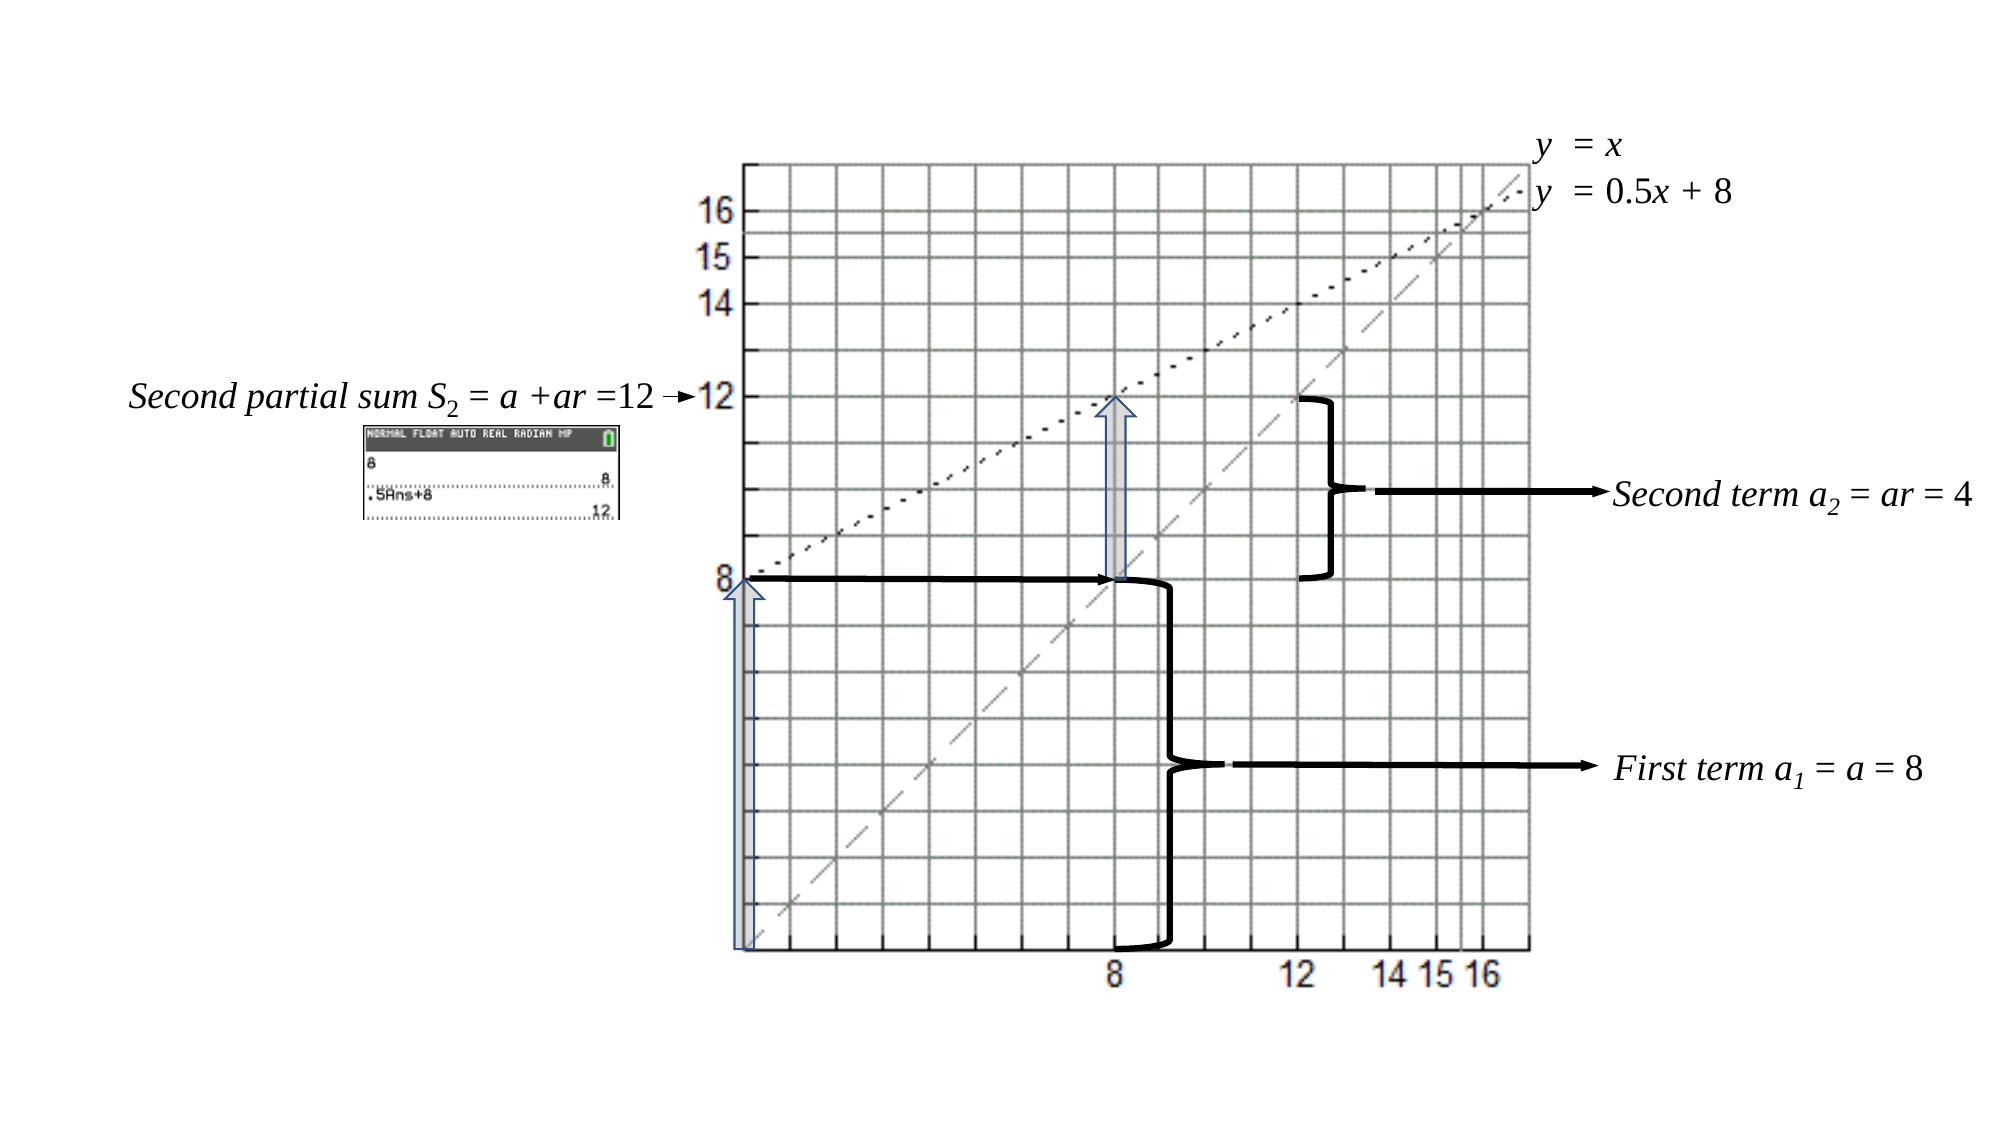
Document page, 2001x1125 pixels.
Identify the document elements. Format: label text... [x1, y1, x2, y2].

text_box y = x [1510, 111, 2000, 172]
text_box First term a1 = a = 8 [1598, 735, 2000, 796]
text_box Second partial sum S2 = a +ar =12 [113, 363, 703, 425]
text_box [1096, 396, 1136, 580]
picture [363, 425, 620, 520]
text_box y = 0.5x + 8 [1510, 172, 2000, 219]
text_box [724, 579, 764, 950]
text_box Second term a2 = ar = 4 [1597, 461, 2000, 522]
picture [645, 66, 1627, 1048]
